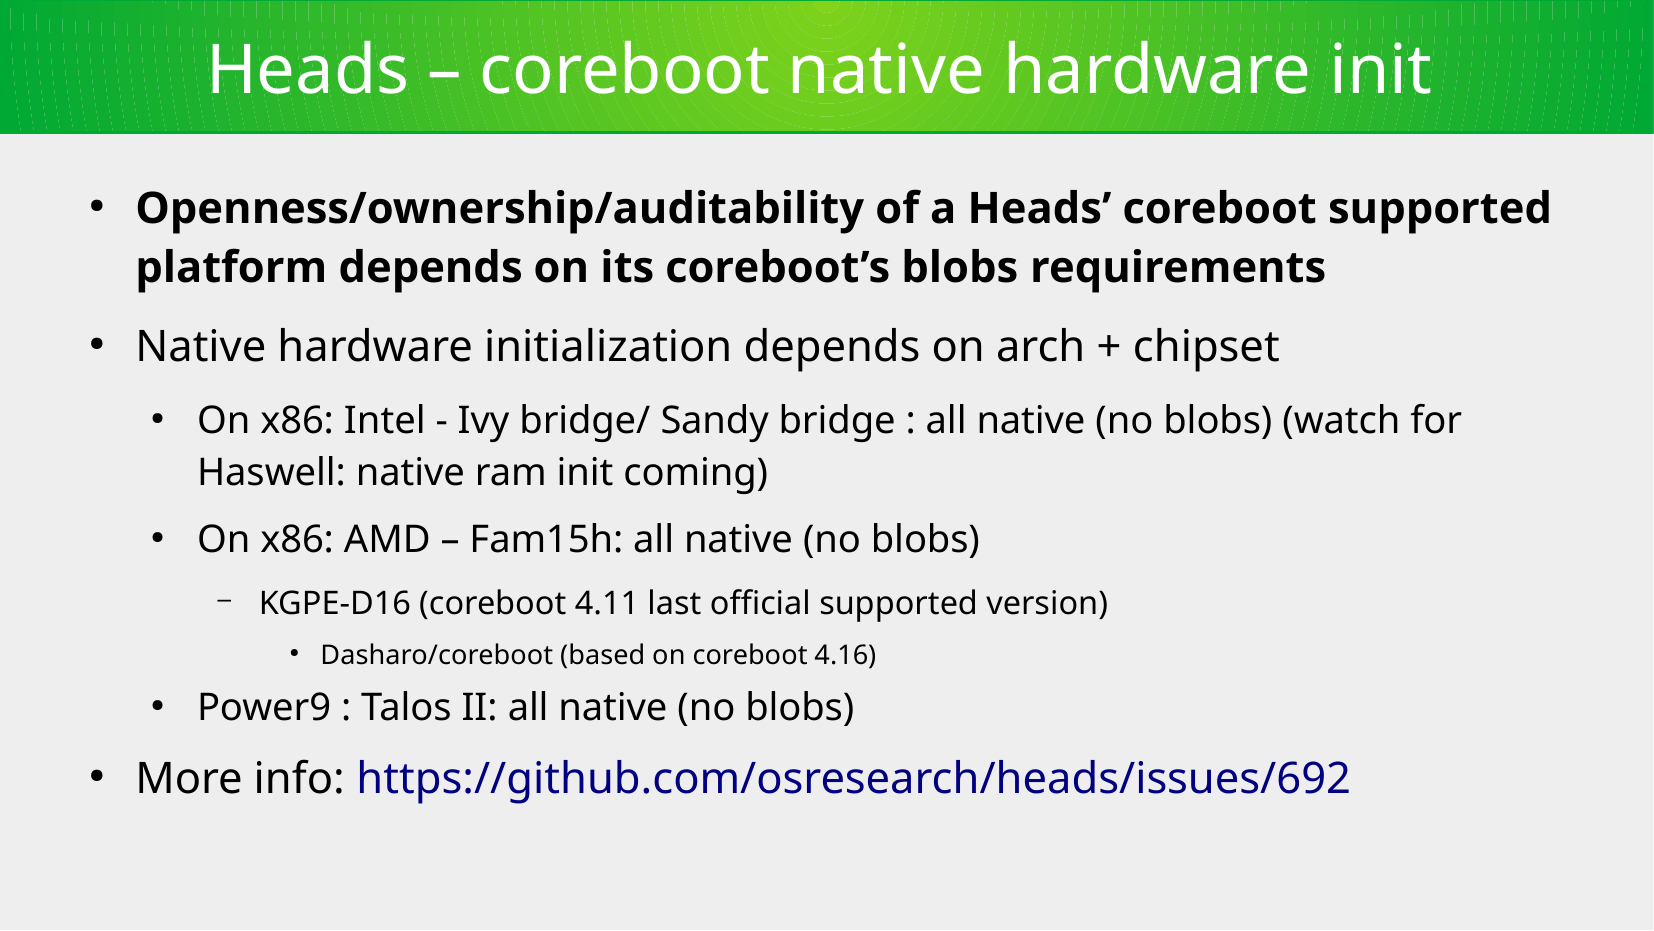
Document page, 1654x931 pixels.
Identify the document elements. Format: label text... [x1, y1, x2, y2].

title Heads – coreboot native hardware init [73, 14, 1565, 119]
list Openness/ownership/auditability of a Heads’ coreboot supported platform depends on its coreboot’s blobs requirements Native hardware initialization depends on arch + chipset On x86: Intel - Ivy bridge/ Sandy bridge : all native (no blobs) (watch for Haswell: native ram init coming) On x86: AMD – Fam15h: all native (no blobs) KGPE-D16 (coreboot 4.11 last official supported version) Dasharo/coreboot (based on coreboot 4.16) Power9 : Talos II: all native (no blobs) More info: https://github.com/osresearch/heads/issues/692 [73, 177, 1565, 827]
